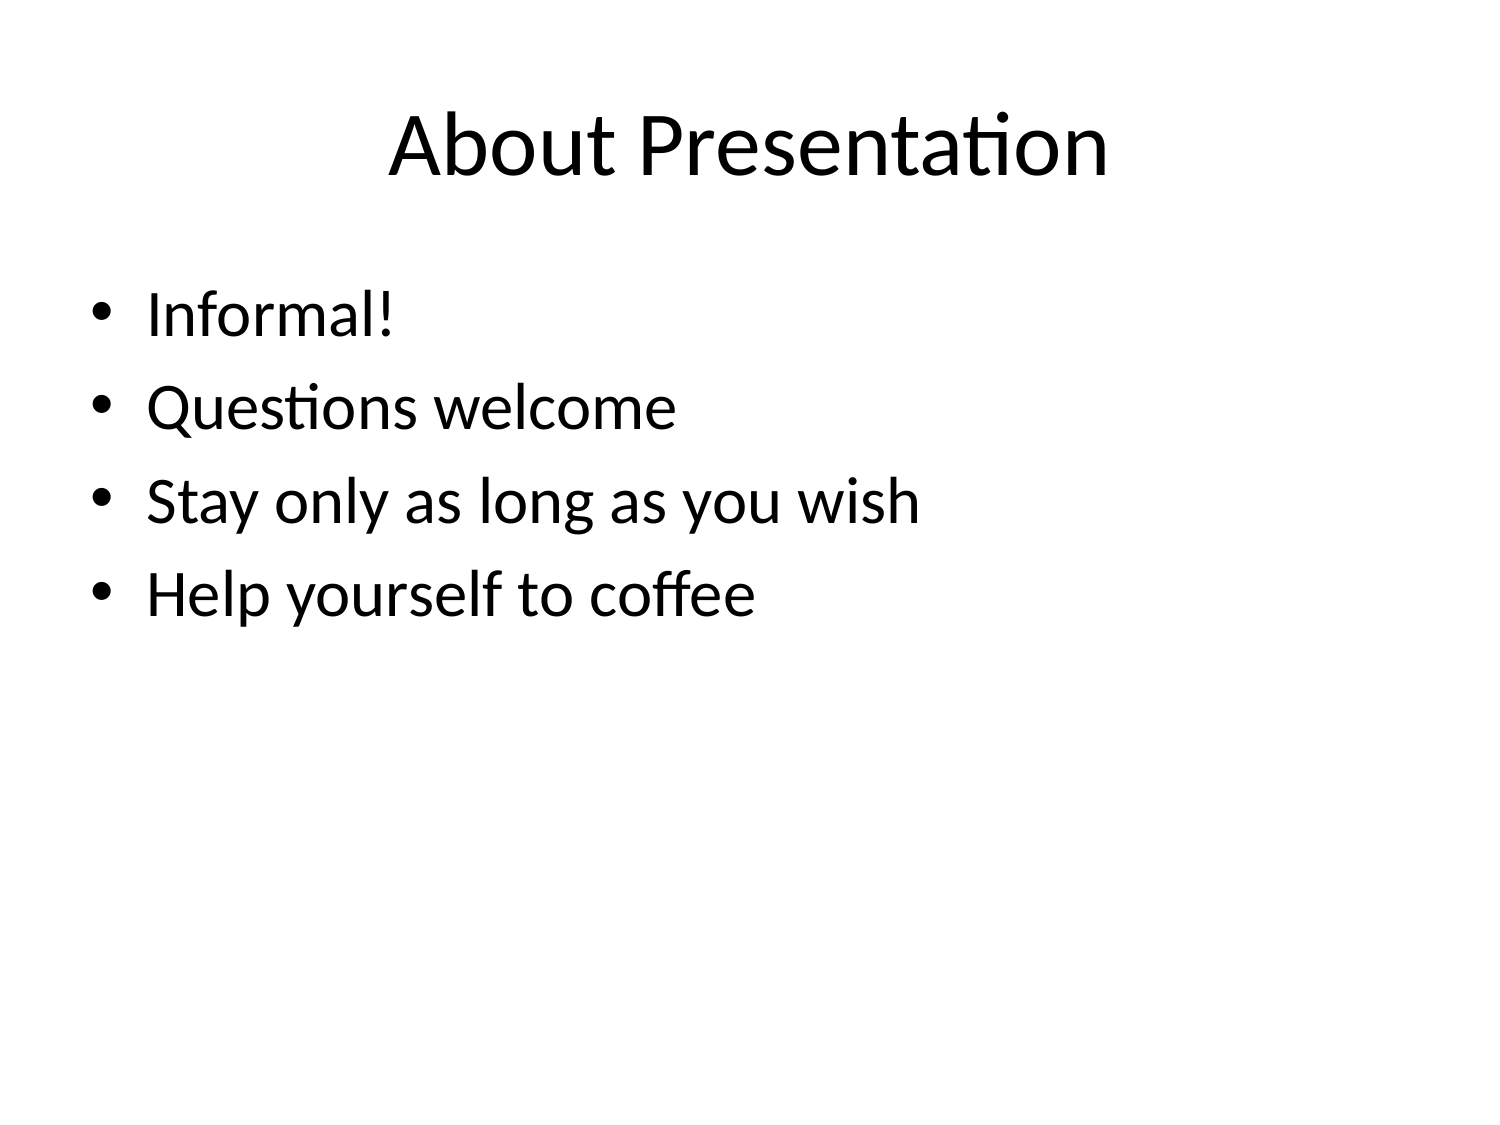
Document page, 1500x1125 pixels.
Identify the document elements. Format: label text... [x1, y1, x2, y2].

title About Presentation [75, 45, 1425, 233]
list Informal! Questions welcome Stay only as long as you wish Help yourself to coffee [75, 262, 1425, 1005]
